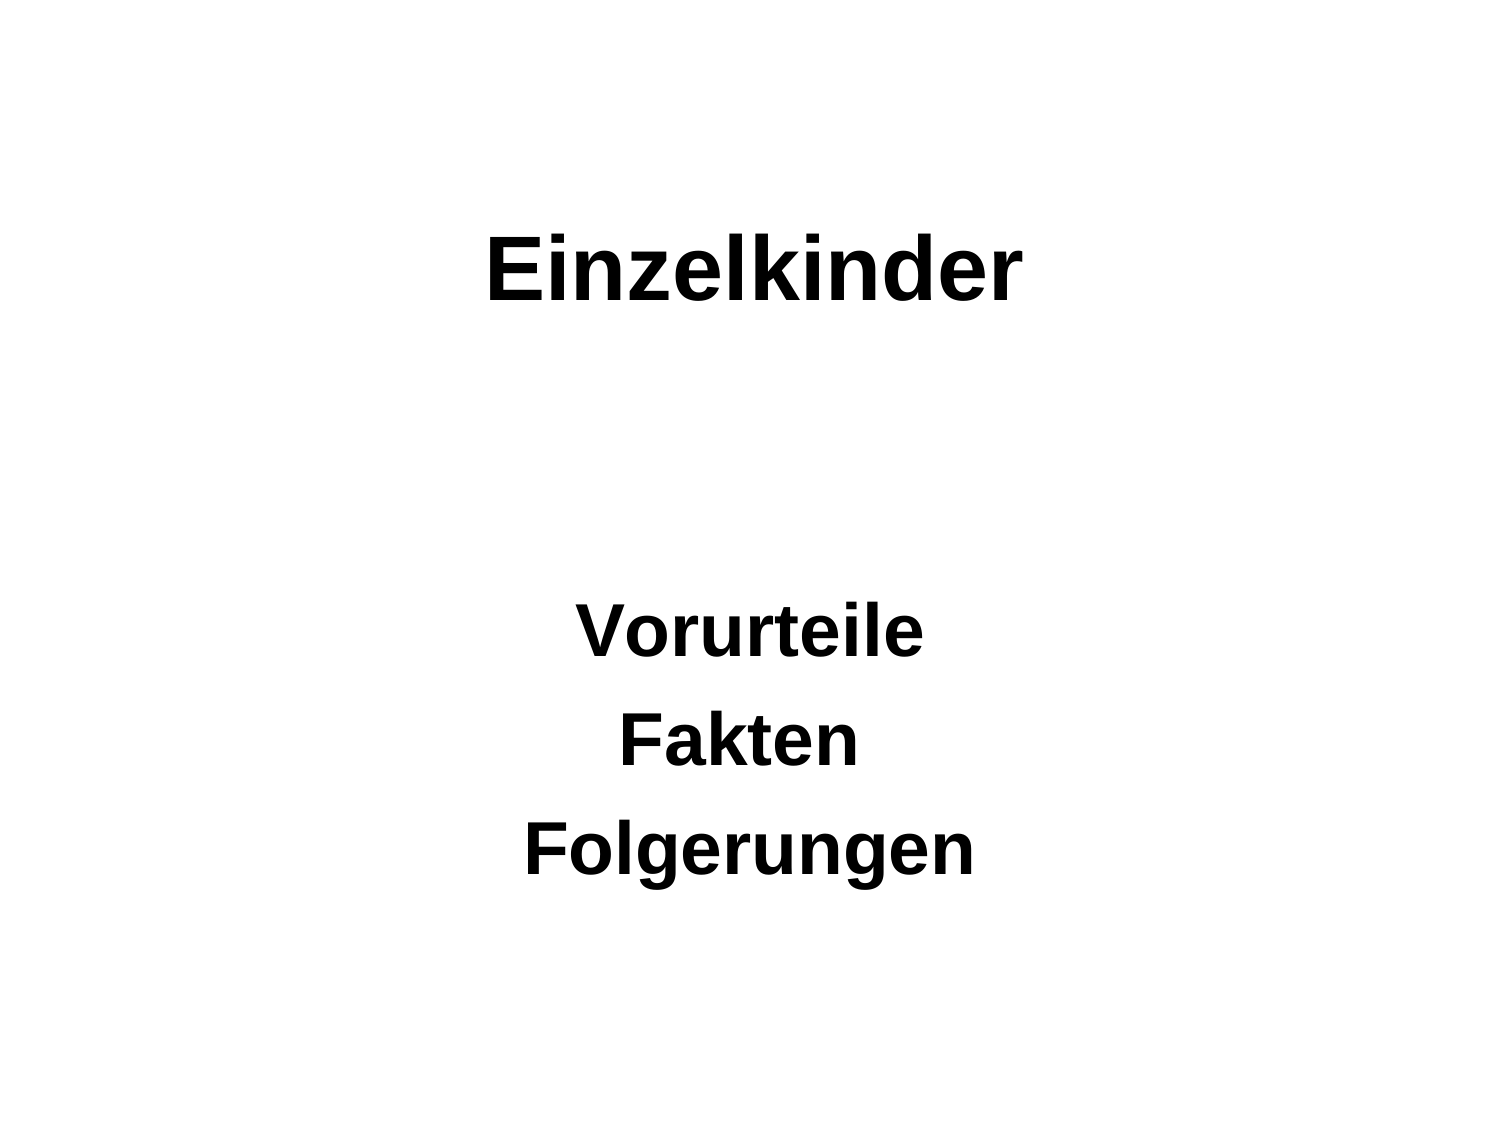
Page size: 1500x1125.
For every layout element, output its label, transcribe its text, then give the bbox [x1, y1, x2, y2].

subtitle Vorurteile Fakten Folgerungen [225, 574, 1276, 925]
title Einzelkinder [129, 54, 1405, 473]
